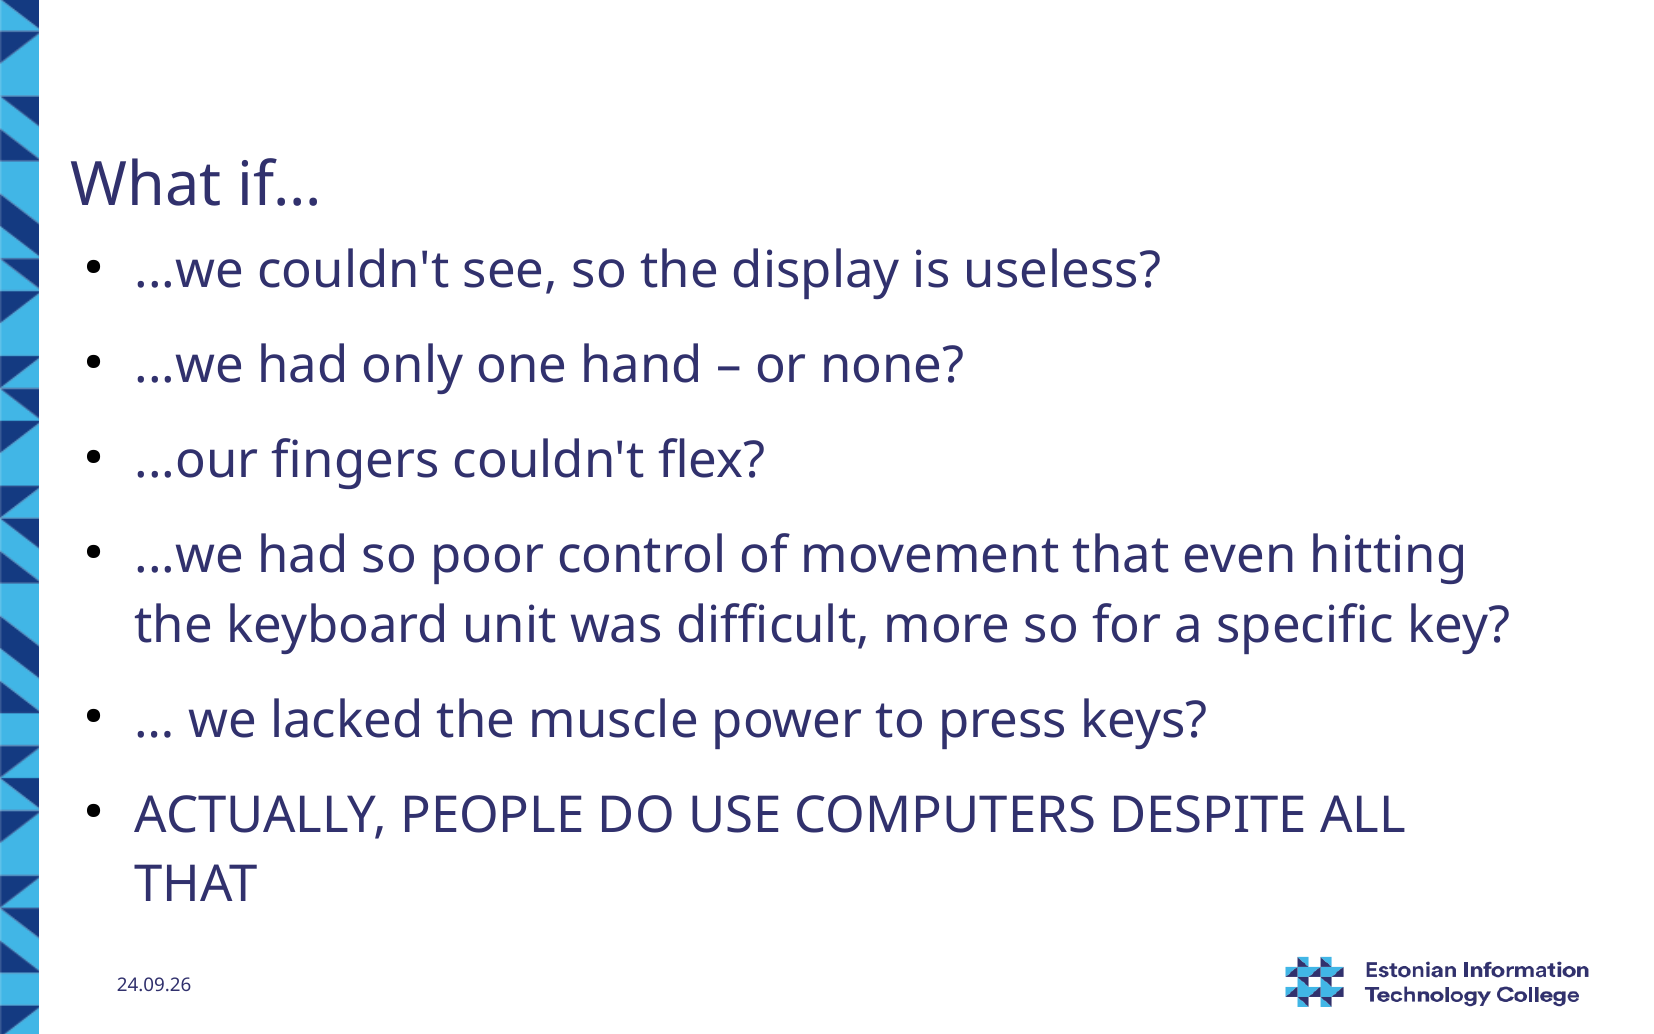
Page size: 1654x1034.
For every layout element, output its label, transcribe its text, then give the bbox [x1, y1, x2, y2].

list ...we couldn't see, so the display is useless? ...we had only one hand – or none? ...our fingers couldn't flex? ...we had so poor control of movement that even hitting the keyboard unit was difficult, more so for a specific key? … we lacked the muscle power to press keys? ACTUALLY, PEOPLE DO USE COMPUTERS DESPITE ALL THAT [68, 233, 1534, 950]
title What if... [70, 95, 1207, 233]
